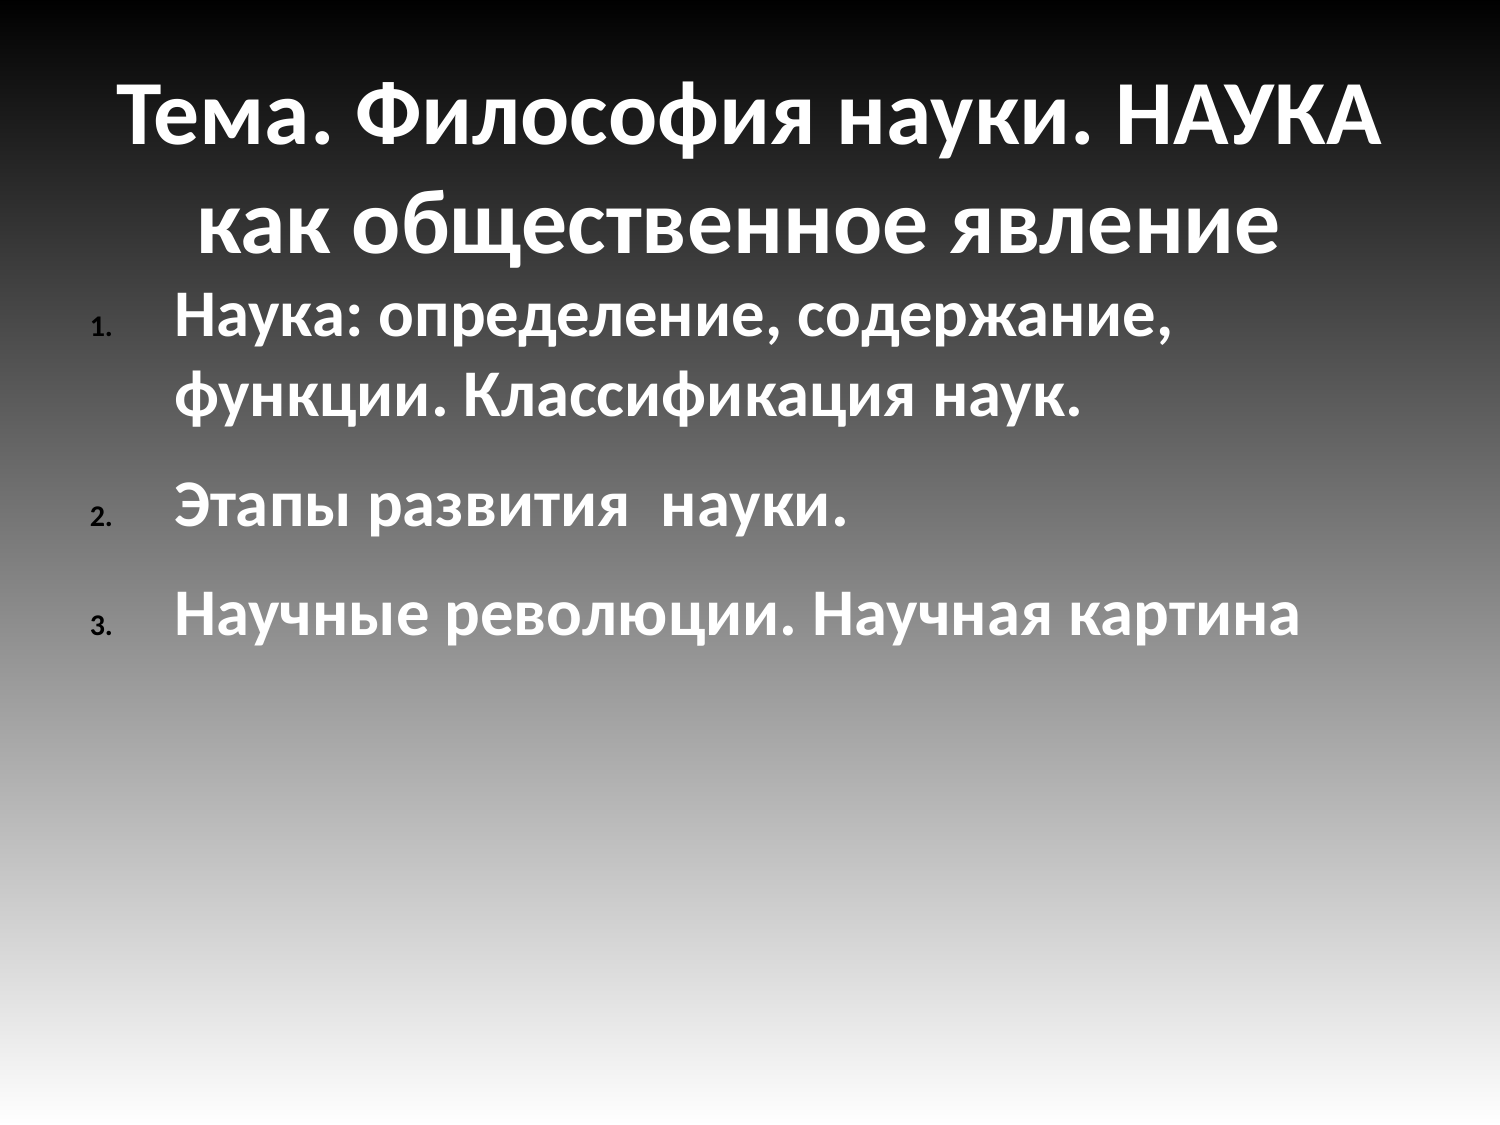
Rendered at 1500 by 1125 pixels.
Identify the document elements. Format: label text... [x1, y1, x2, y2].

list Наука: определение, содержание, функции. Классификация наук. Этапы развития науки. Научные революции. Научная картина [75, 262, 1425, 1005]
title Тема. Философия науки. НАУКА как общественное явление [75, 45, 1425, 233]
